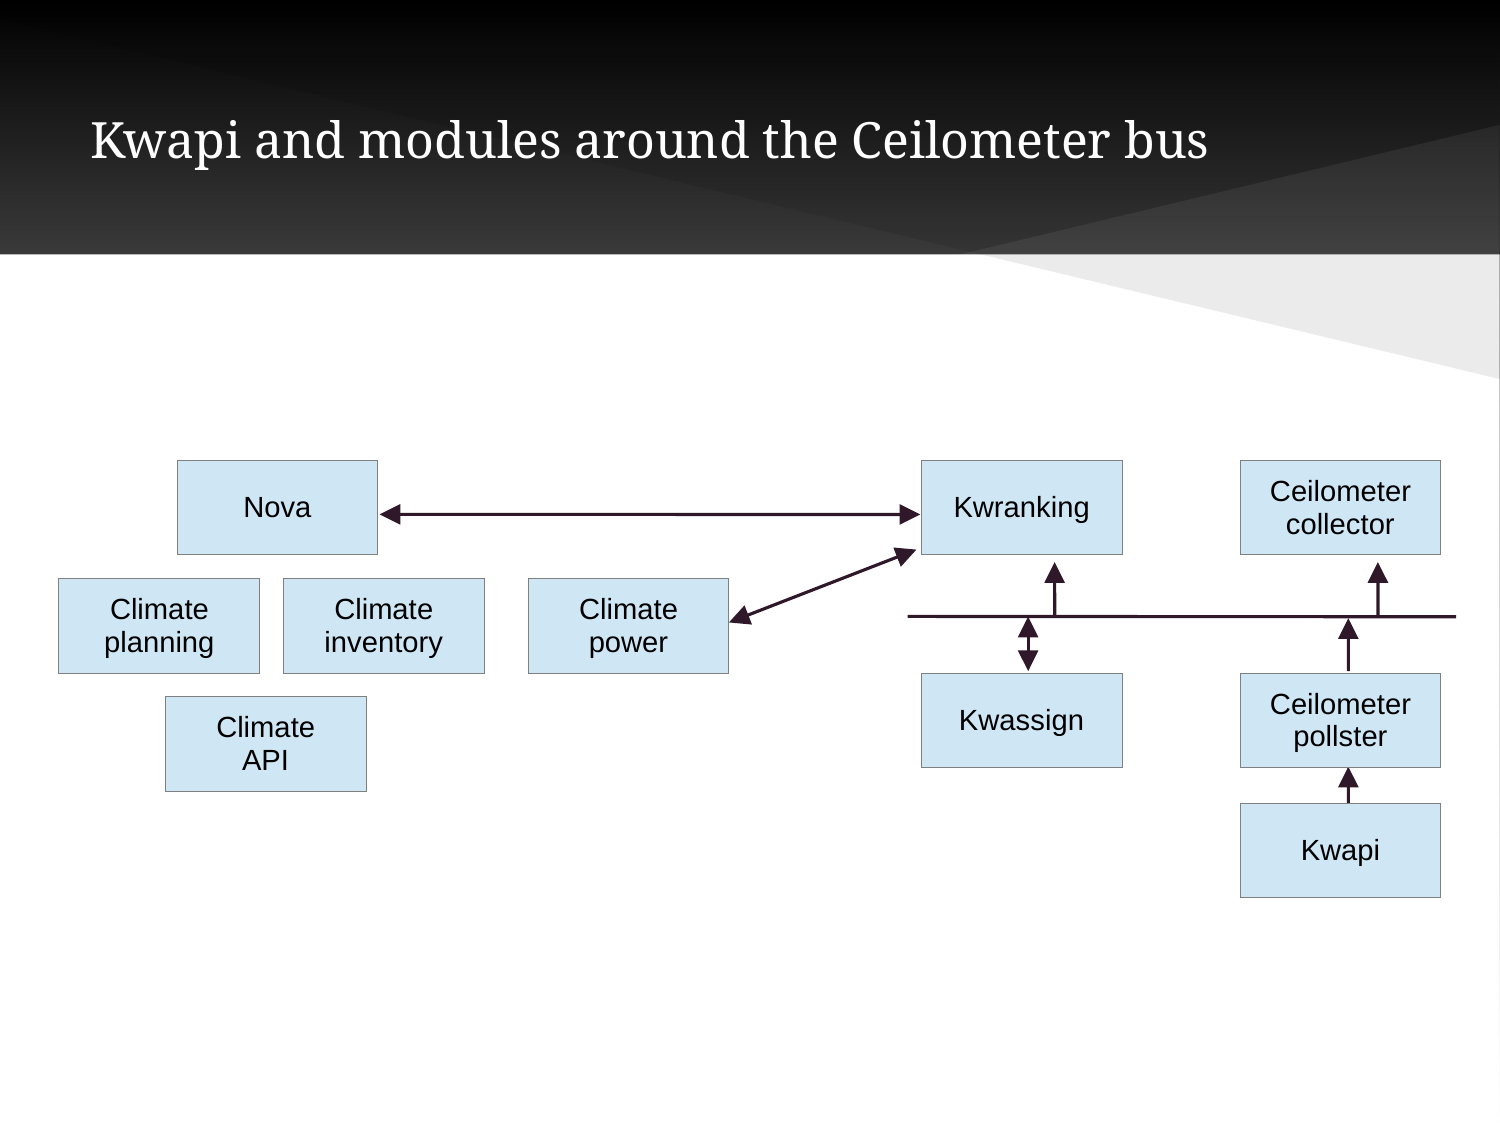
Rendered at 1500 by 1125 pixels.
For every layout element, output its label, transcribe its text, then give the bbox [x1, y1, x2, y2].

text_box Climate inventory [283, 578, 485, 674]
text_box Climate power [528, 578, 729, 674]
text_box Nova [177, 460, 378, 555]
title Kwapi and modules around the Ceilometer bus [75, 45, 1425, 233]
text_box Ceilometer pollster [1240, 673, 1441, 768]
text_box Kwassign [921, 673, 1123, 768]
text_box Climate API [165, 696, 367, 792]
text_box Kwranking [921, 460, 1123, 555]
text_box Climate planning [58, 578, 260, 674]
text_box Ceilometer collector [1240, 460, 1441, 555]
text_box Kwapi [1240, 803, 1441, 898]
